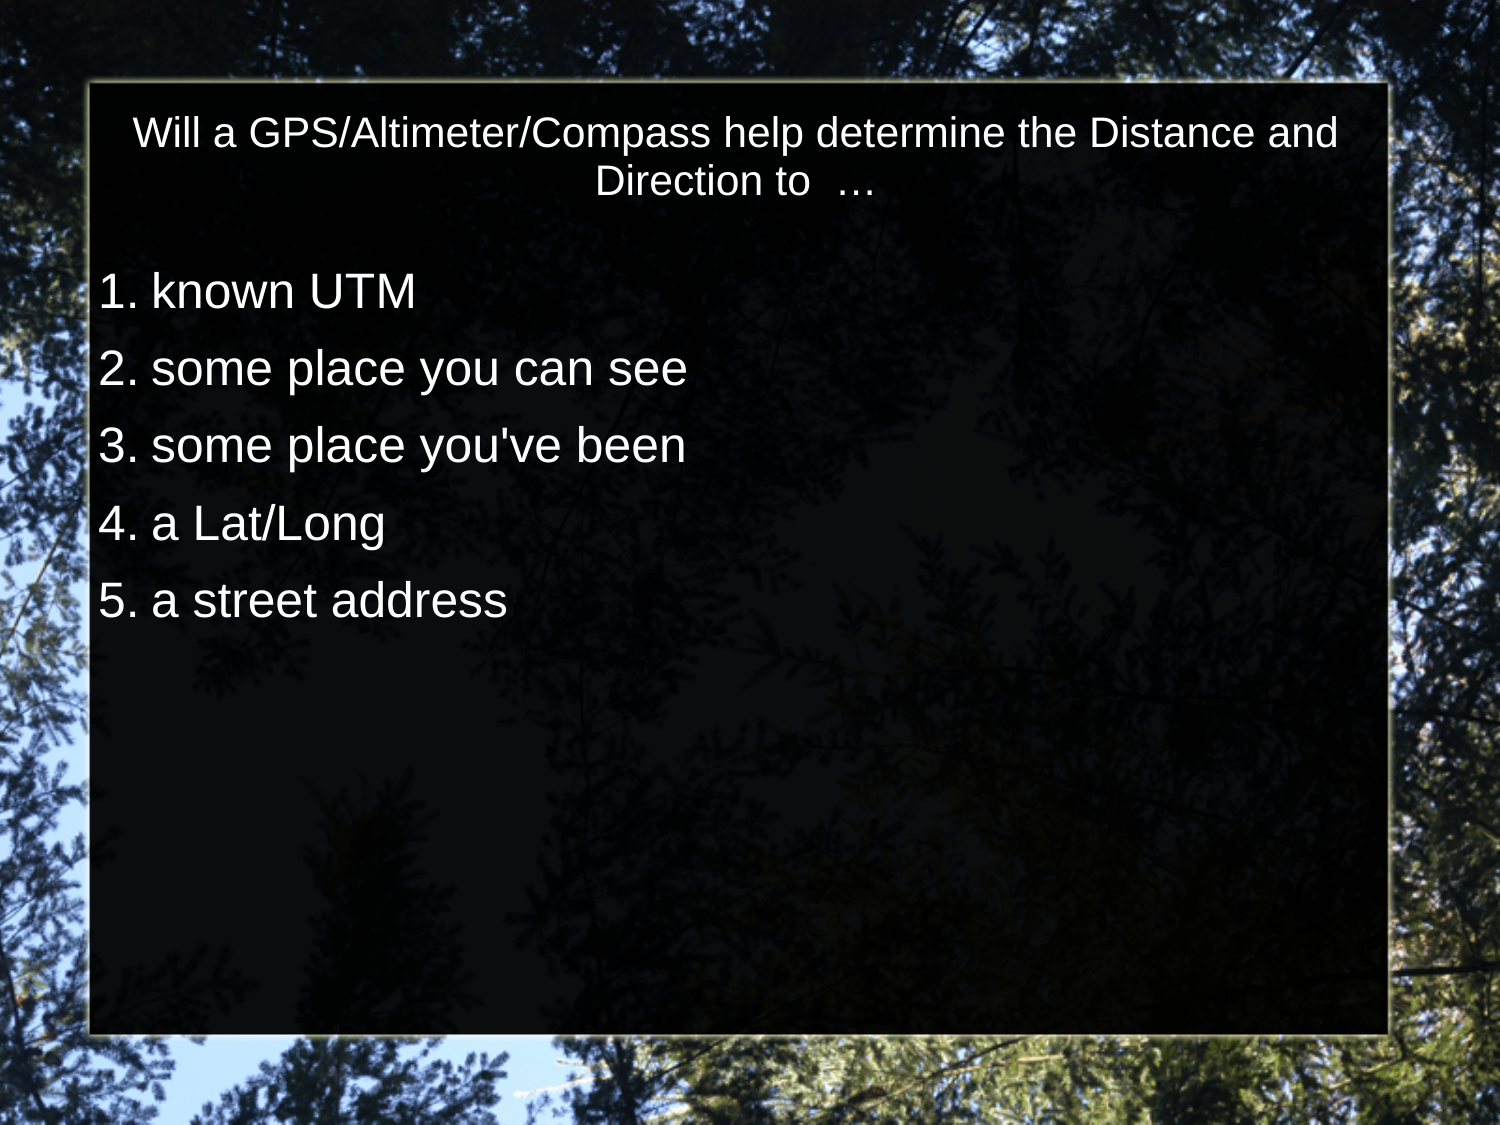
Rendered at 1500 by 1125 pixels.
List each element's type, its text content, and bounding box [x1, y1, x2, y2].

list known UTM some place you can see some place you've been a Lat/Long a street address [80, 263, 1393, 916]
title Will a GPS/Altimeter/Compass help determine the Distance and Direction to … [80, 80, 1393, 233]
picture [0, 0, 1500, 1125]
